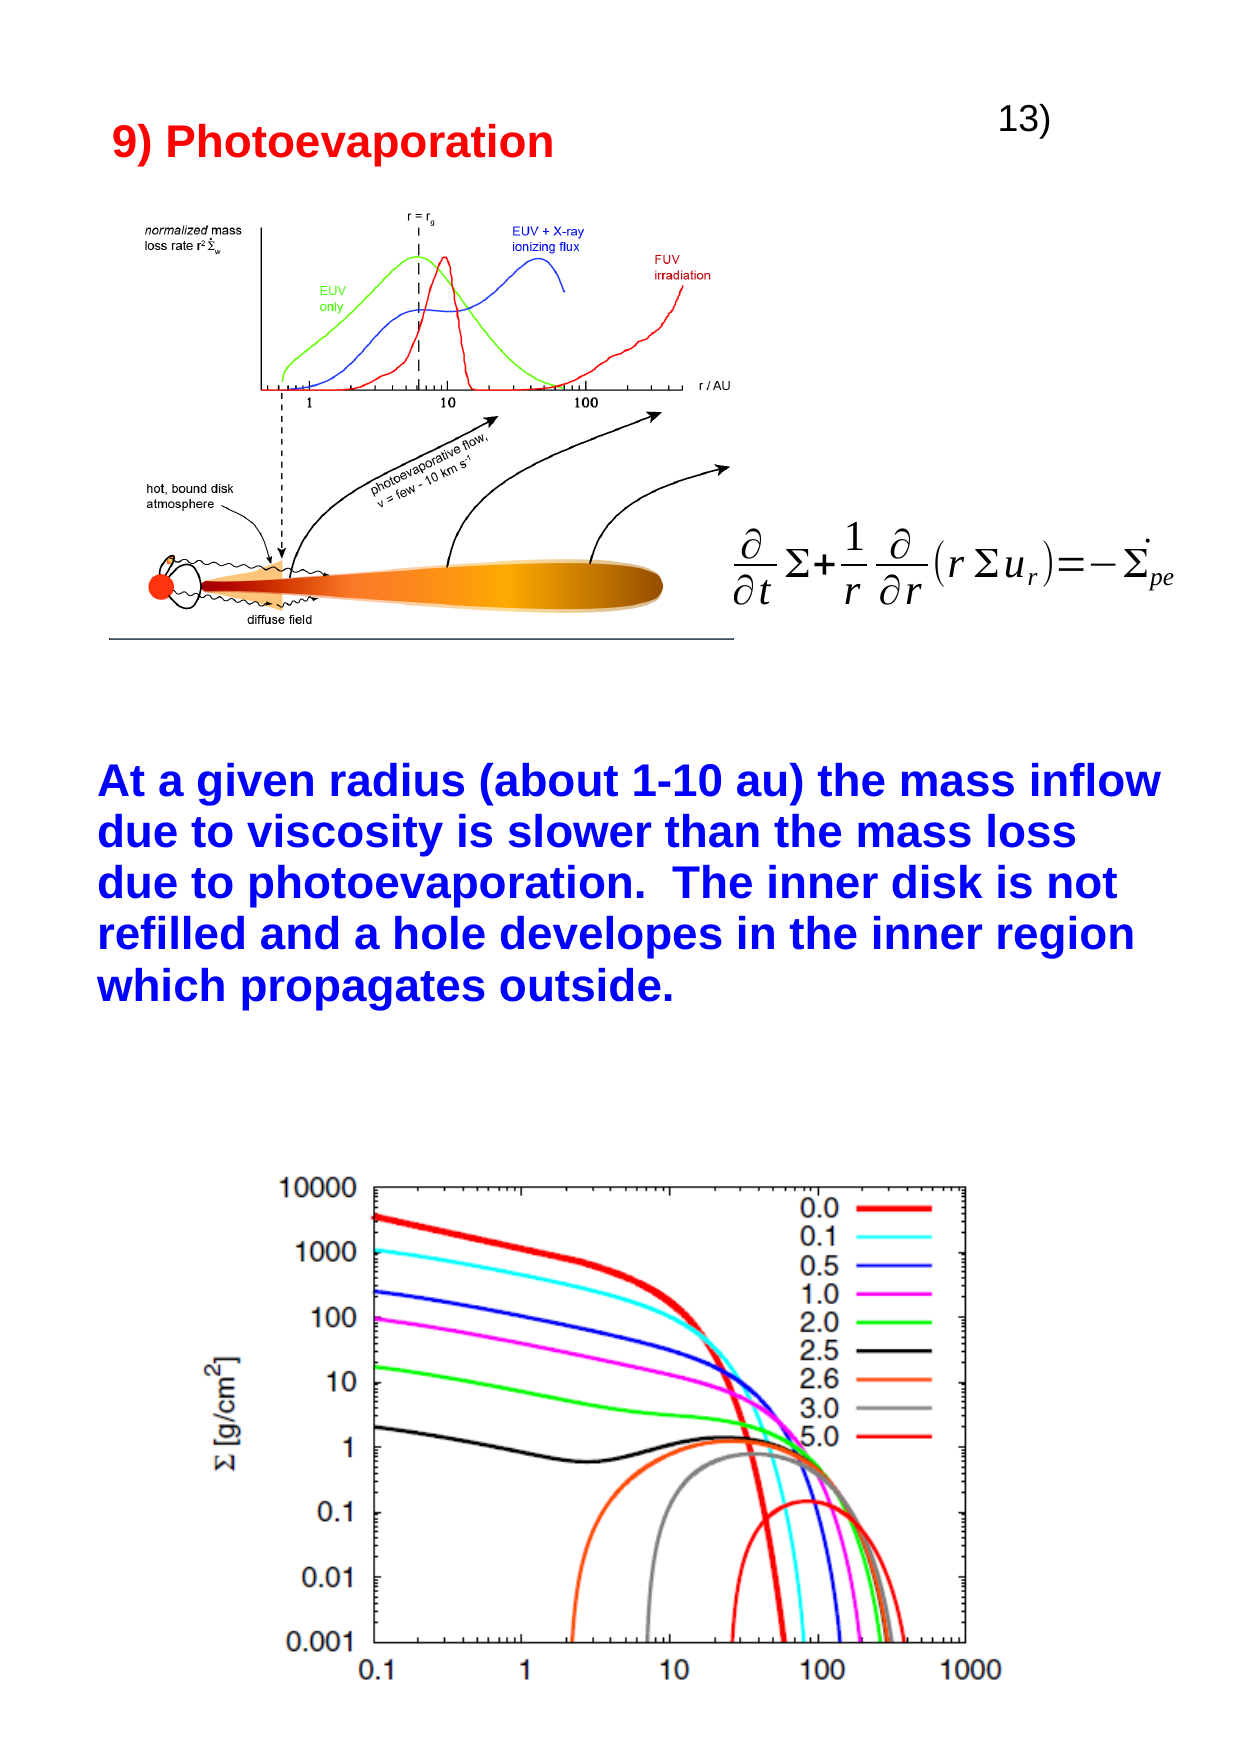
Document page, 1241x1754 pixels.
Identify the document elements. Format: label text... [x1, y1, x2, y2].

text_box 13) [982, 89, 1135, 147]
chart [734, 513, 1187, 615]
text_box At a given radius (about 1-10 au) the mass inflow due to viscosity is slower than the mass loss due to photoevaporation. The inner disk is not refilled and a hole developes in the inner region which propagates outside. [82, 747, 1183, 1433]
picture [128, 1433, 1004, 1697]
picture [109, 202, 734, 640]
text_box 9) Photoevaporation [97, 108, 1069, 175]
